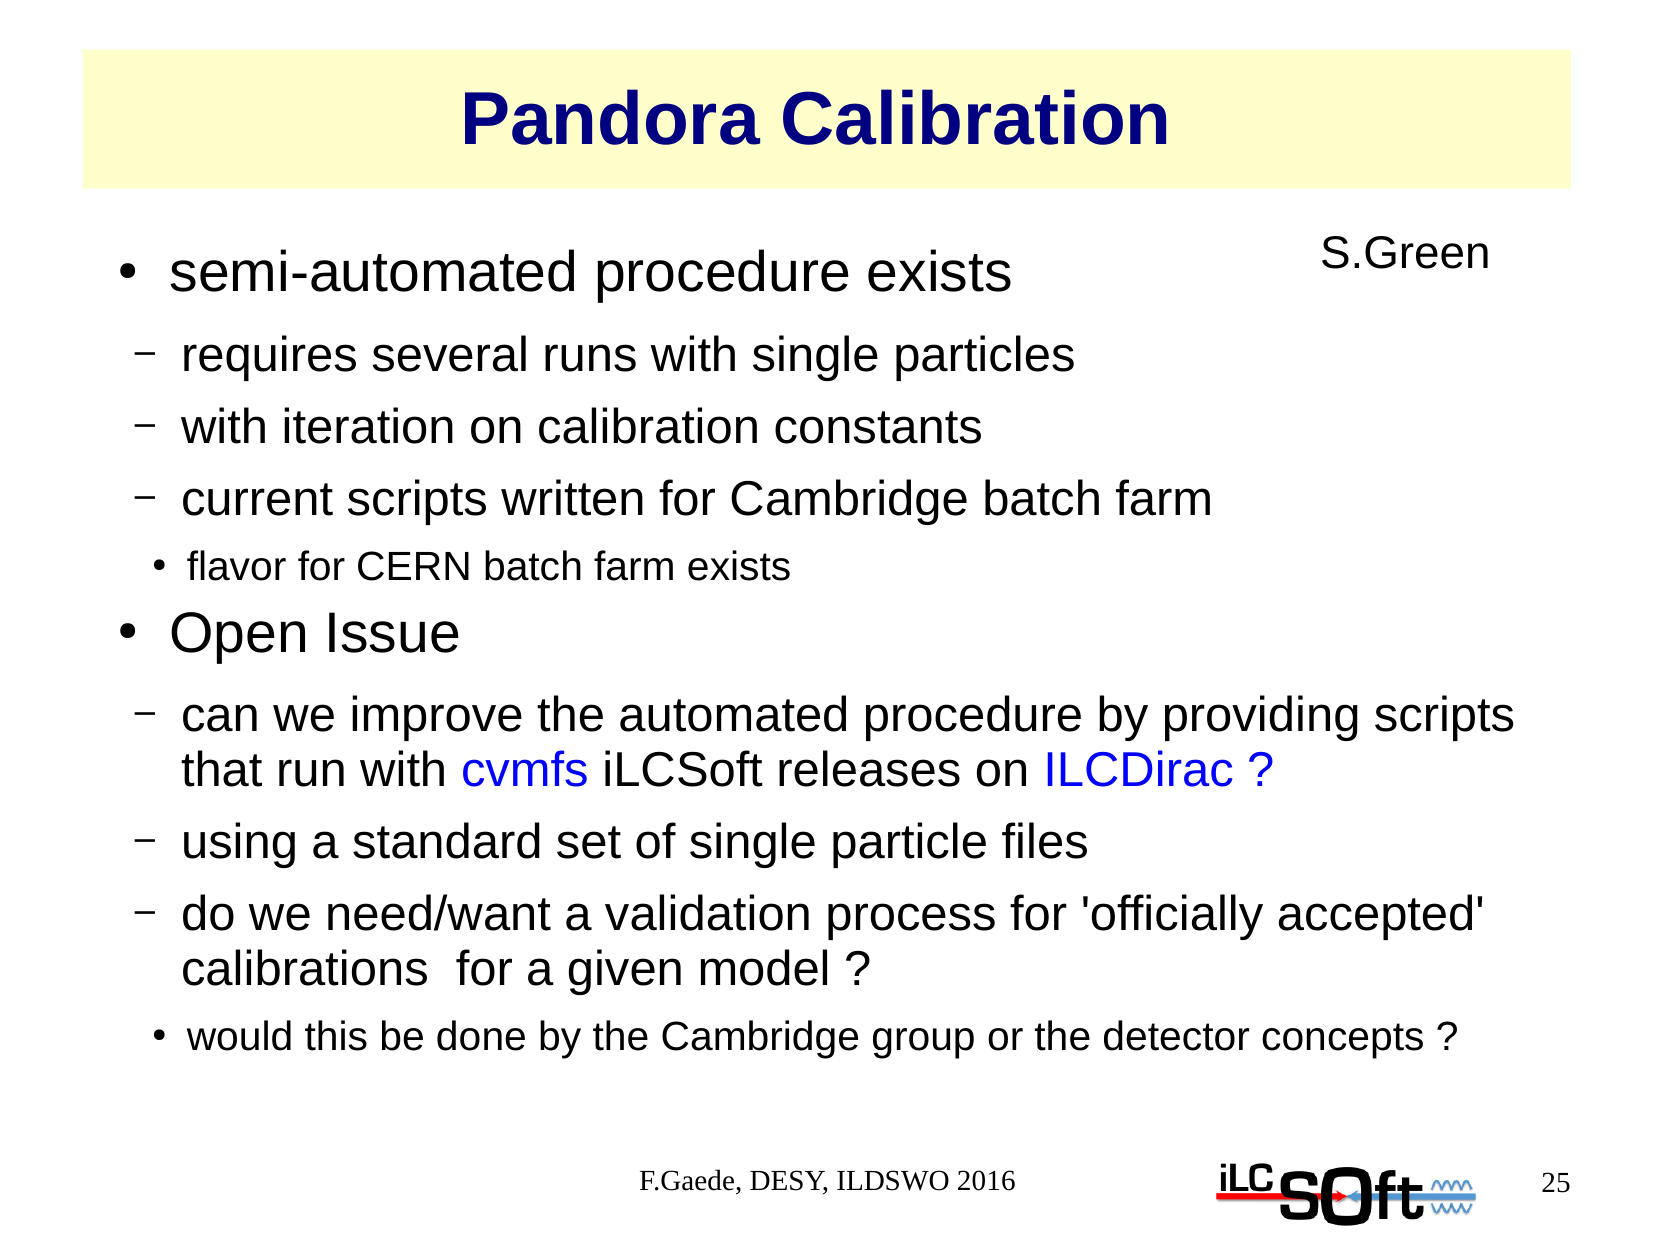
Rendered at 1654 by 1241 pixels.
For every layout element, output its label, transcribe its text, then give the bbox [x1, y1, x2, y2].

title Pandora Calibration [82, 49, 1571, 189]
picture [1206, 1155, 1561, 1241]
text_box S.Green [1305, 219, 1506, 286]
list semi-automated procedure exists requires several runs with single particles with iteration on calibration constants current scripts written for Cambridge batch farm flavor for CERN batch farm exists Open Issue can we improve the automated procedure by providing scripts that run with cvmfs iLCSoft releases on ILCDirac ? using a standard set of single particle files do we need/want a validation process for 'officially accepted' calibrations for a given model ? would this be done by the Cambridge group or the detector concepts ? [82, 240, 1571, 1059]
